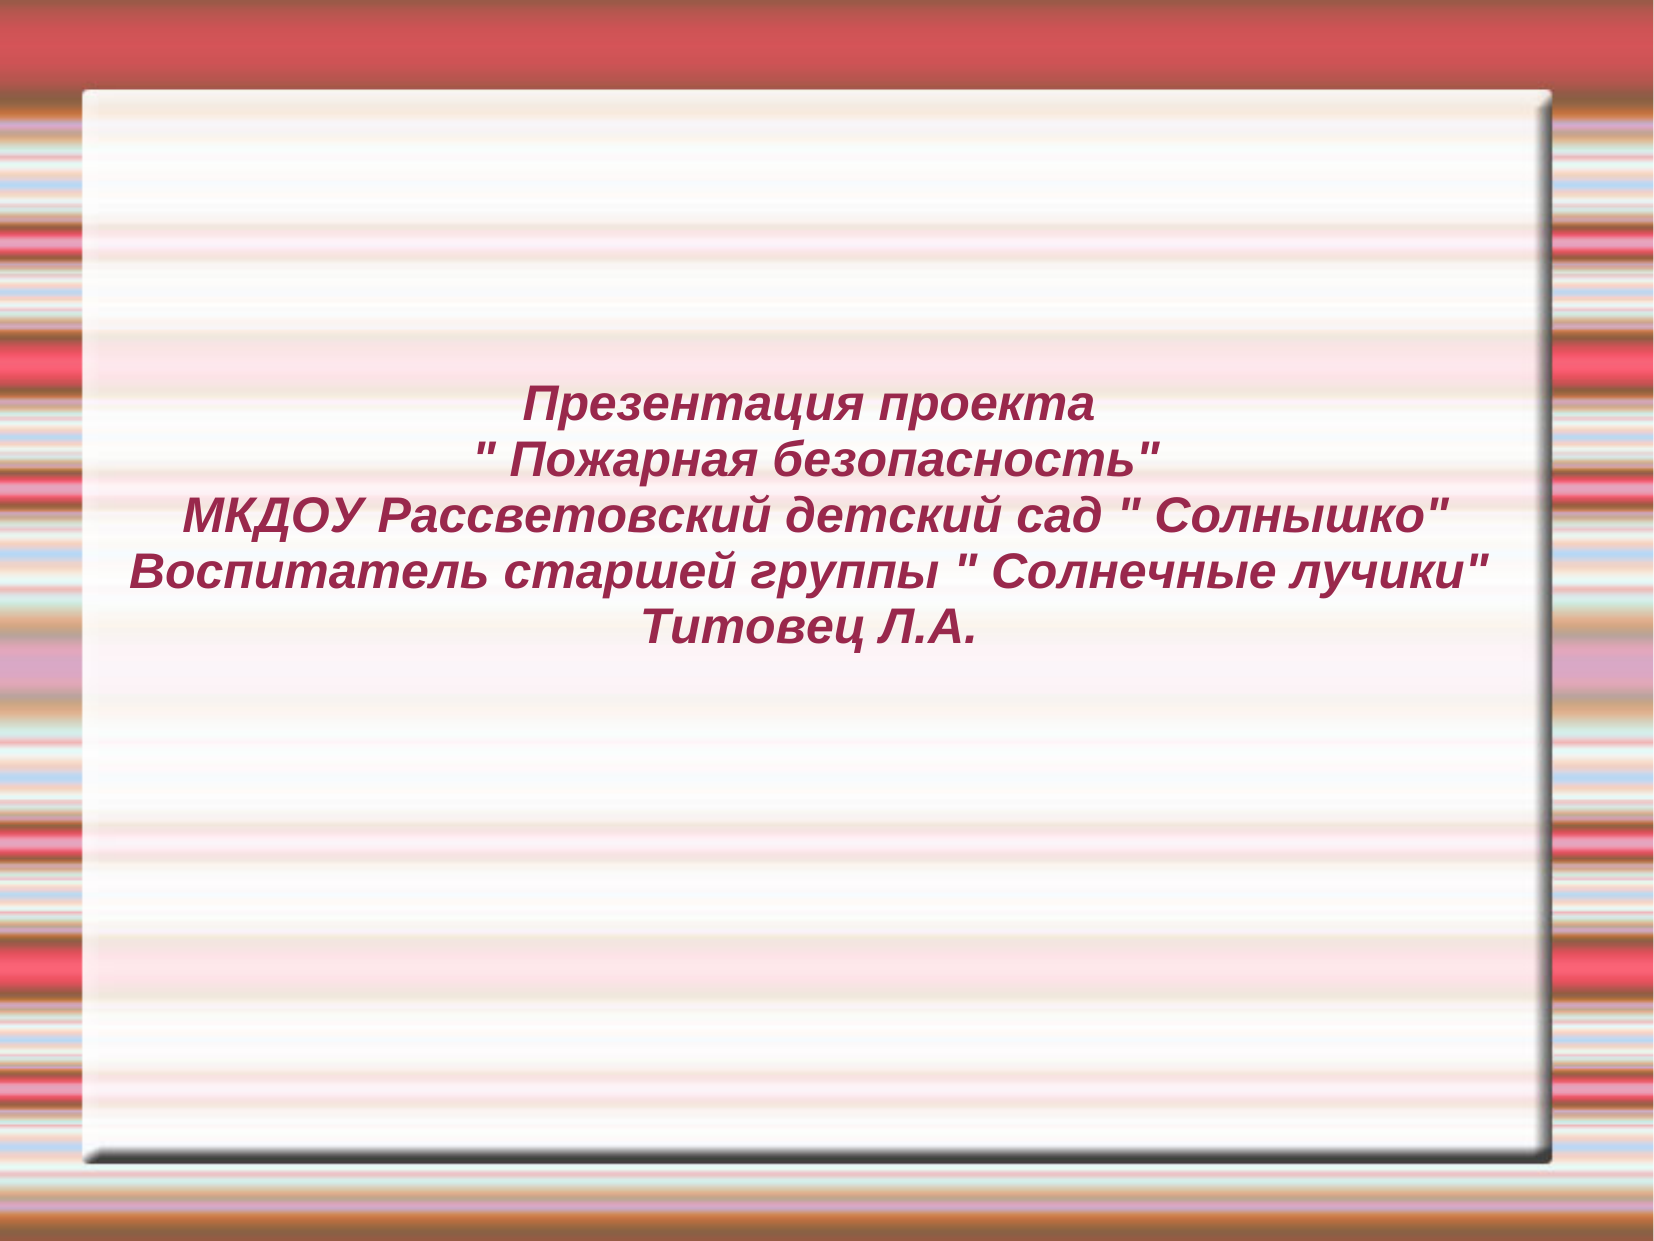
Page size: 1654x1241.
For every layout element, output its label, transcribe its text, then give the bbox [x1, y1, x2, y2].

title Презентация проекта " Пожарная безопасность" МКДОУ Рассветовский детский сад " Солнышко" Воспитатель старшей группы " Солнечные лучики" Титовец Л.А. [82, 85, 1536, 945]
picture [0, 0, 1654, 1241]
